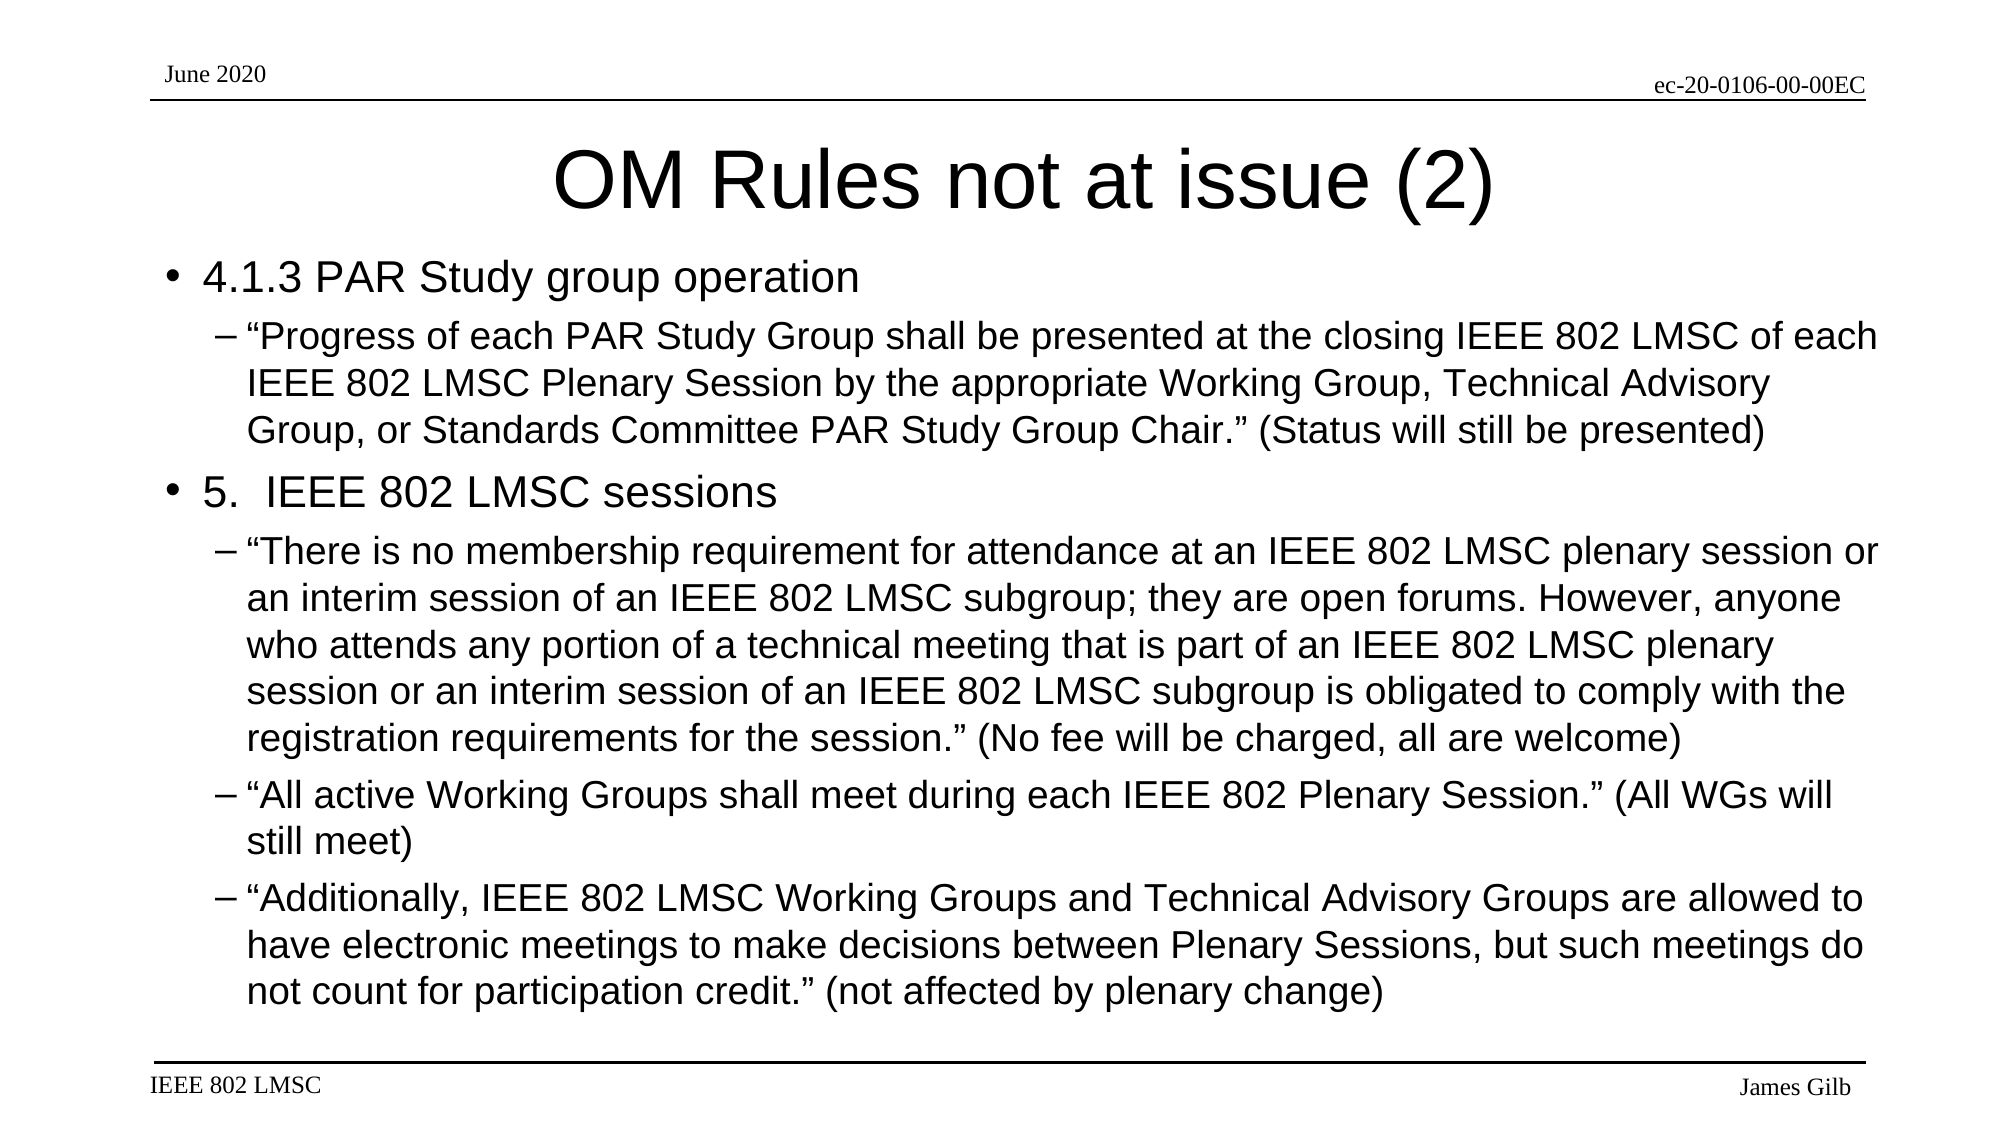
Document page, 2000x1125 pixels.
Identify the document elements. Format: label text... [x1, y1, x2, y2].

title OM Rules not at issue (2) [149, 112, 1900, 238]
list 4.1.3 PAR Study group operation “Progress of each PAR Study Group shall be presented at the closing IEEE 802 LMSC of each IEEE 802 LMSC Plenary Session by the appropriate Working Group, Technical Advisory Group, or Standards Committee PAR Study Group Chair.” (Status will still be presented) 5. IEEE 802 LMSC sessions “There is no membership requirement for attendance at an IEEE 802 LMSC plenary session or an interim session of an IEEE 802 LMSC subgroup; they are open forums. However, anyone who attends any portion of a technical meeting that is part of an IEEE 802 LMSC plenary session or an interim session of an IEEE 802 LMSC subgroup is obligated to comply with the registration requirements for the session.” (No fee will be charged, all are welcome) “All active Working Groups shall meet during each IEEE 802 Plenary Session.” (All WGs will still meet) “Additionally, IEEE 802 LMSC Working Groups and Technical Advisory Groups are allowed to have electronic meetings to make decisions between Plenary Sessions, but such meetings do not count for participation credit.” (not affected by plenary change) [149, 239, 1900, 1051]
